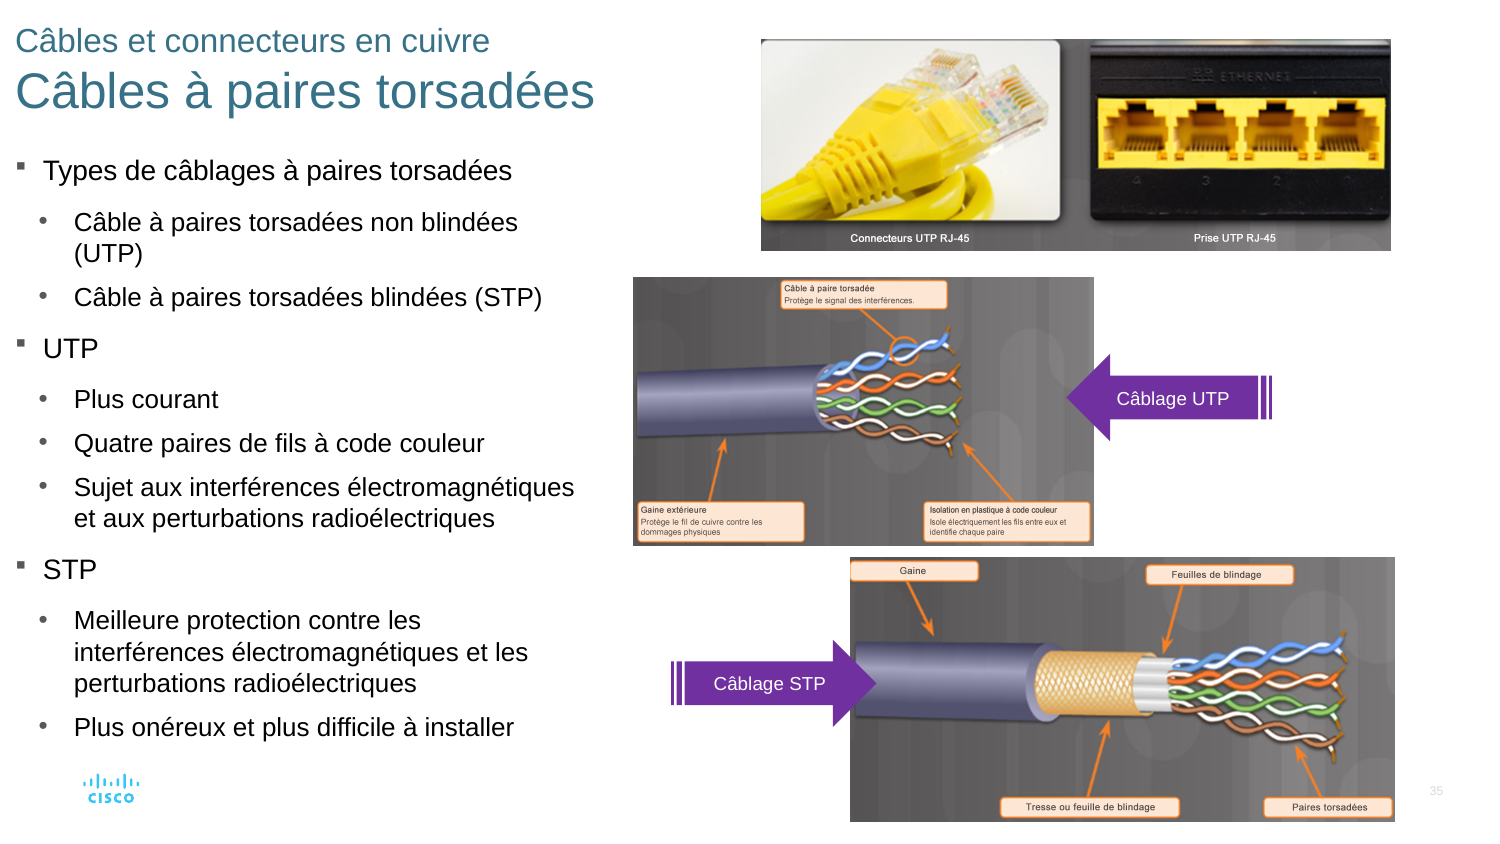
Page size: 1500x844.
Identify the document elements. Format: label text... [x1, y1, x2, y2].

text_box Câblage UTP [1260, 375, 1267, 420]
title Câbles et connecteurs en cuivre Câbles à paires torsadées [0, 6, 747, 131]
text_box Câblage STP [676, 661, 682, 706]
text_box Câblage UTP [1066, 353, 1259, 442]
list Types de câblages à paires torsadées Câble à paires torsadées non blindées (UTP) Câble à paires torsadées blindées (STP) UTP Plus courant Quatre paires de fils à code couleur Sujet aux interférences électromagnétiques et aux perturbations radioélectriques STP Meilleure protection contre les interférences électromagnétiques et les perturbations radioélectriques Plus onéreux et plus difficile à installer [0, 144, 610, 749]
text_box Câblage STP [684, 639, 877, 728]
picture [633, 277, 1094, 546]
picture [850, 557, 1395, 822]
picture [761, 39, 1391, 251]
